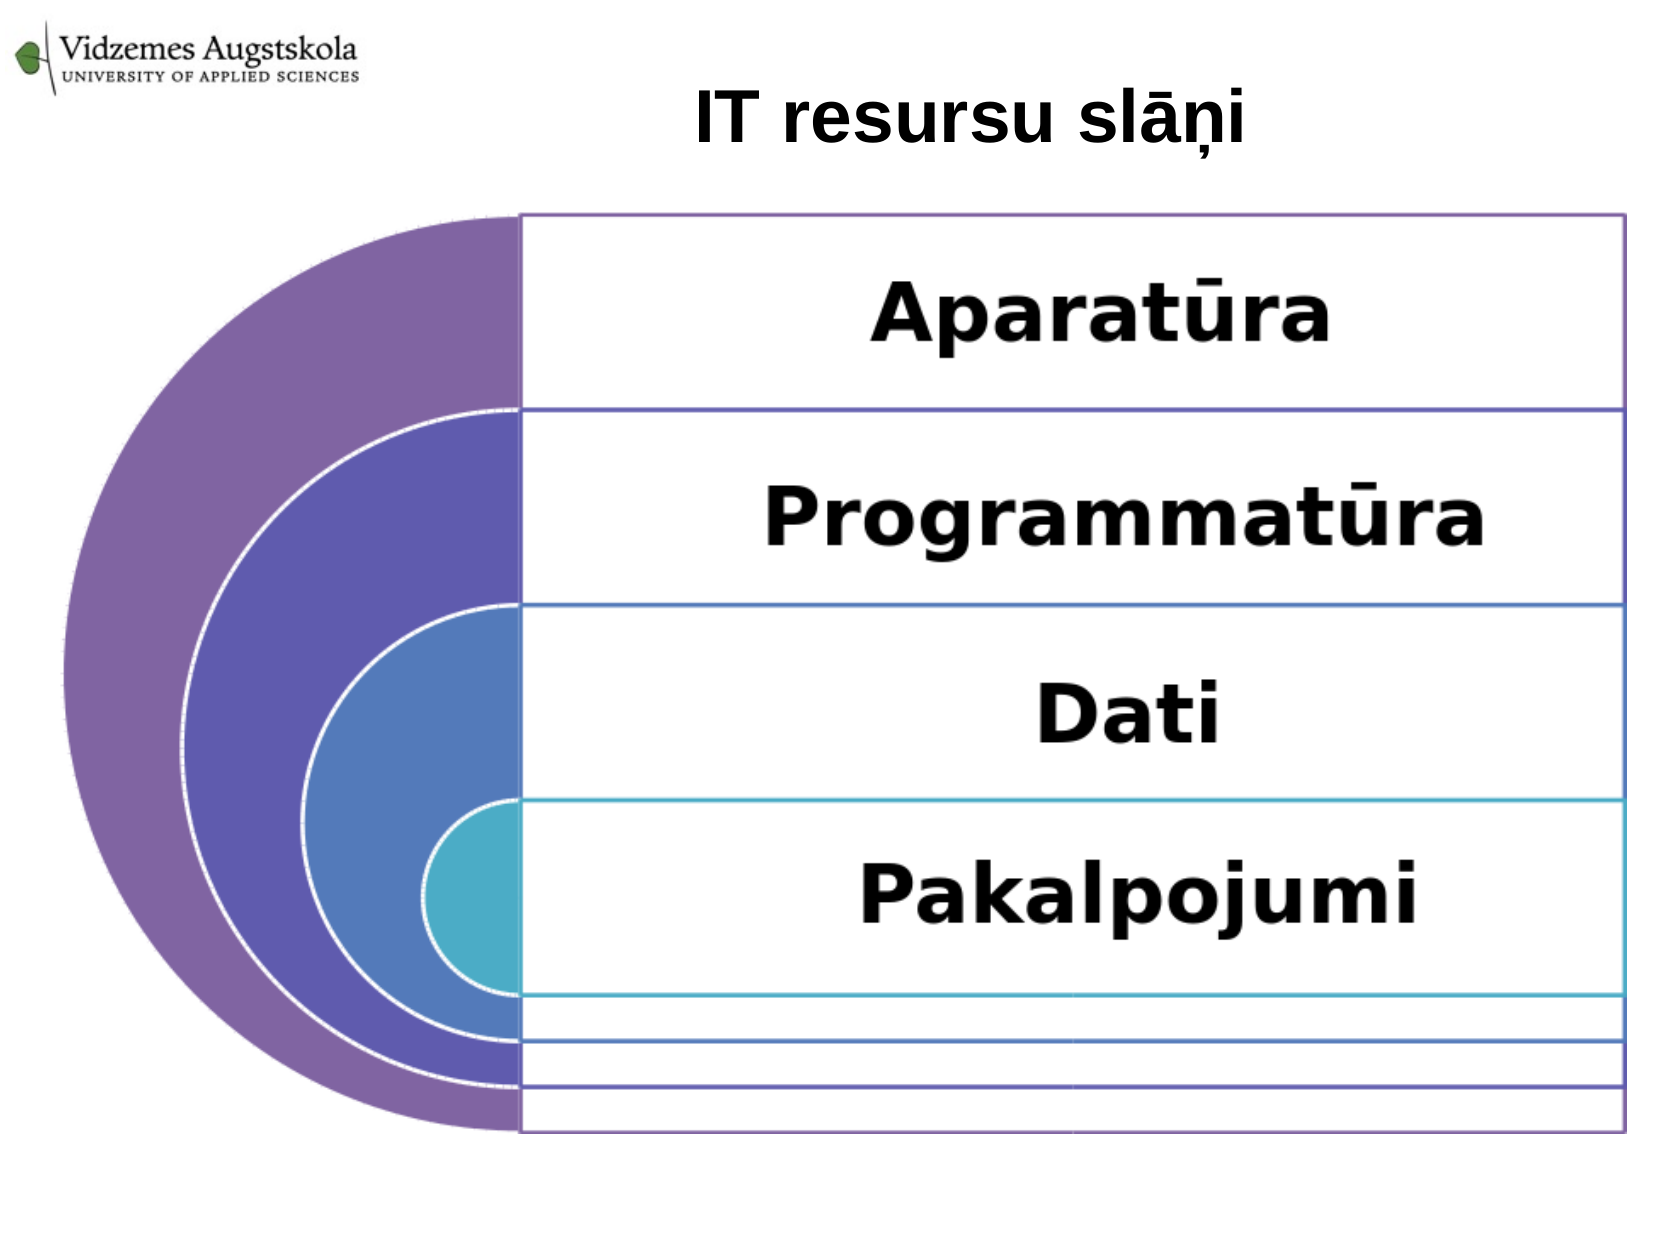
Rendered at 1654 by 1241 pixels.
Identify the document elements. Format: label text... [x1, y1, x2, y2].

title IT resursu slāņi [316, 13, 1626, 212]
picture [5, 2, 368, 113]
picture [59, 212, 1627, 1134]
